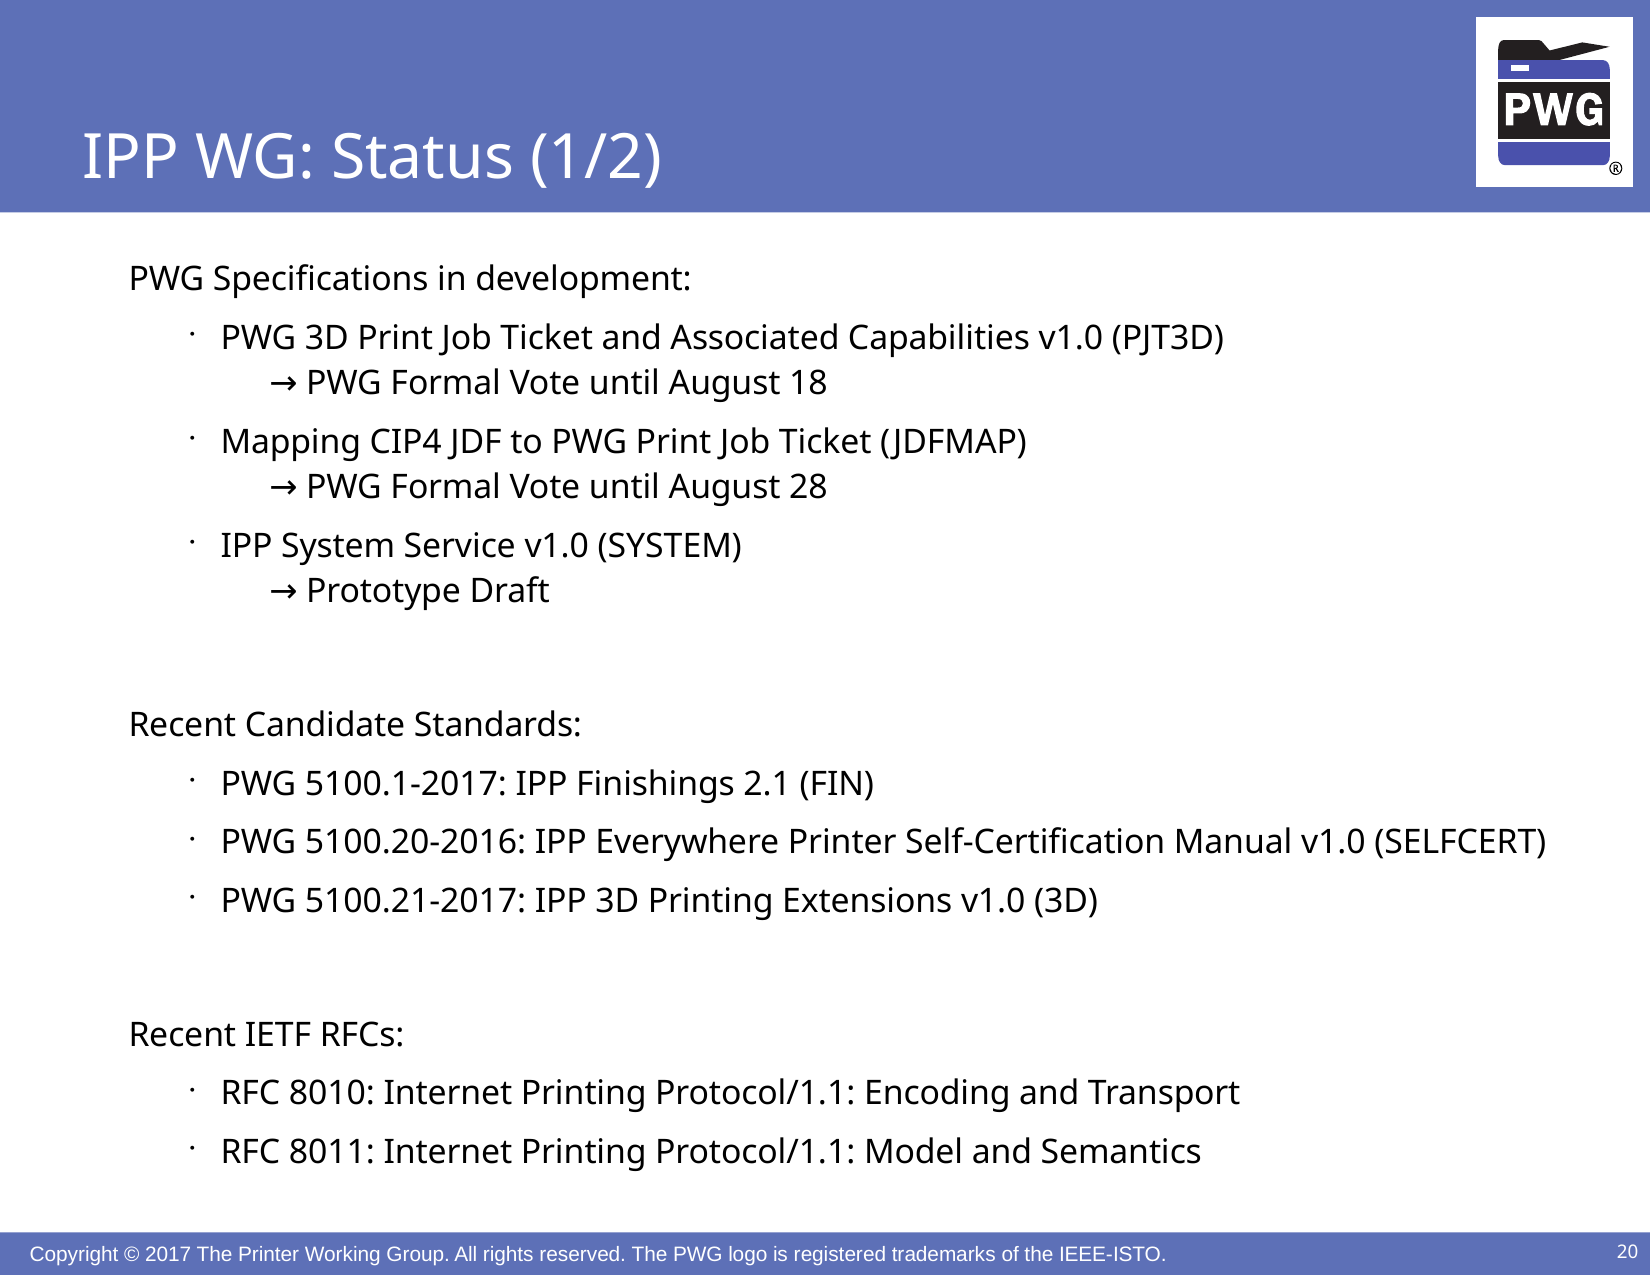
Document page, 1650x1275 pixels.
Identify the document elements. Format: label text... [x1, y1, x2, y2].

title IPP WG: Status (1/2) [82, 8, 1449, 198]
list PWG Specifications in development: PWG 3D Print Job Ticket and Associated Capabilities v1.0 (PJT3D) → PWG Formal Vote until August 18 Mapping CIP4 JDF to PWG Print Job Ticket (JDFMAP) → PWG Formal Vote until August 28 IPP System Service v1.0 (SYSTEM) → Prototype Draft Recent Candidate Standards: PWG 5100.1-2017: IPP Finishings 2.1 (FIN) PWG 5100.20-2016: IPP Everywhere Printer Self-Certification Manual v1.0 (SELFCERT) PWG 5100.21-2017: IPP 3D Printing Extensions v1.0 (3D) Recent IETF RFCs: RFC 8010: Internet Printing Protocol/1.1: Encoding and Transport RFC 8011: Internet Printing Protocol/1.1: Model and Semantics [82, 254, 1568, 1201]
